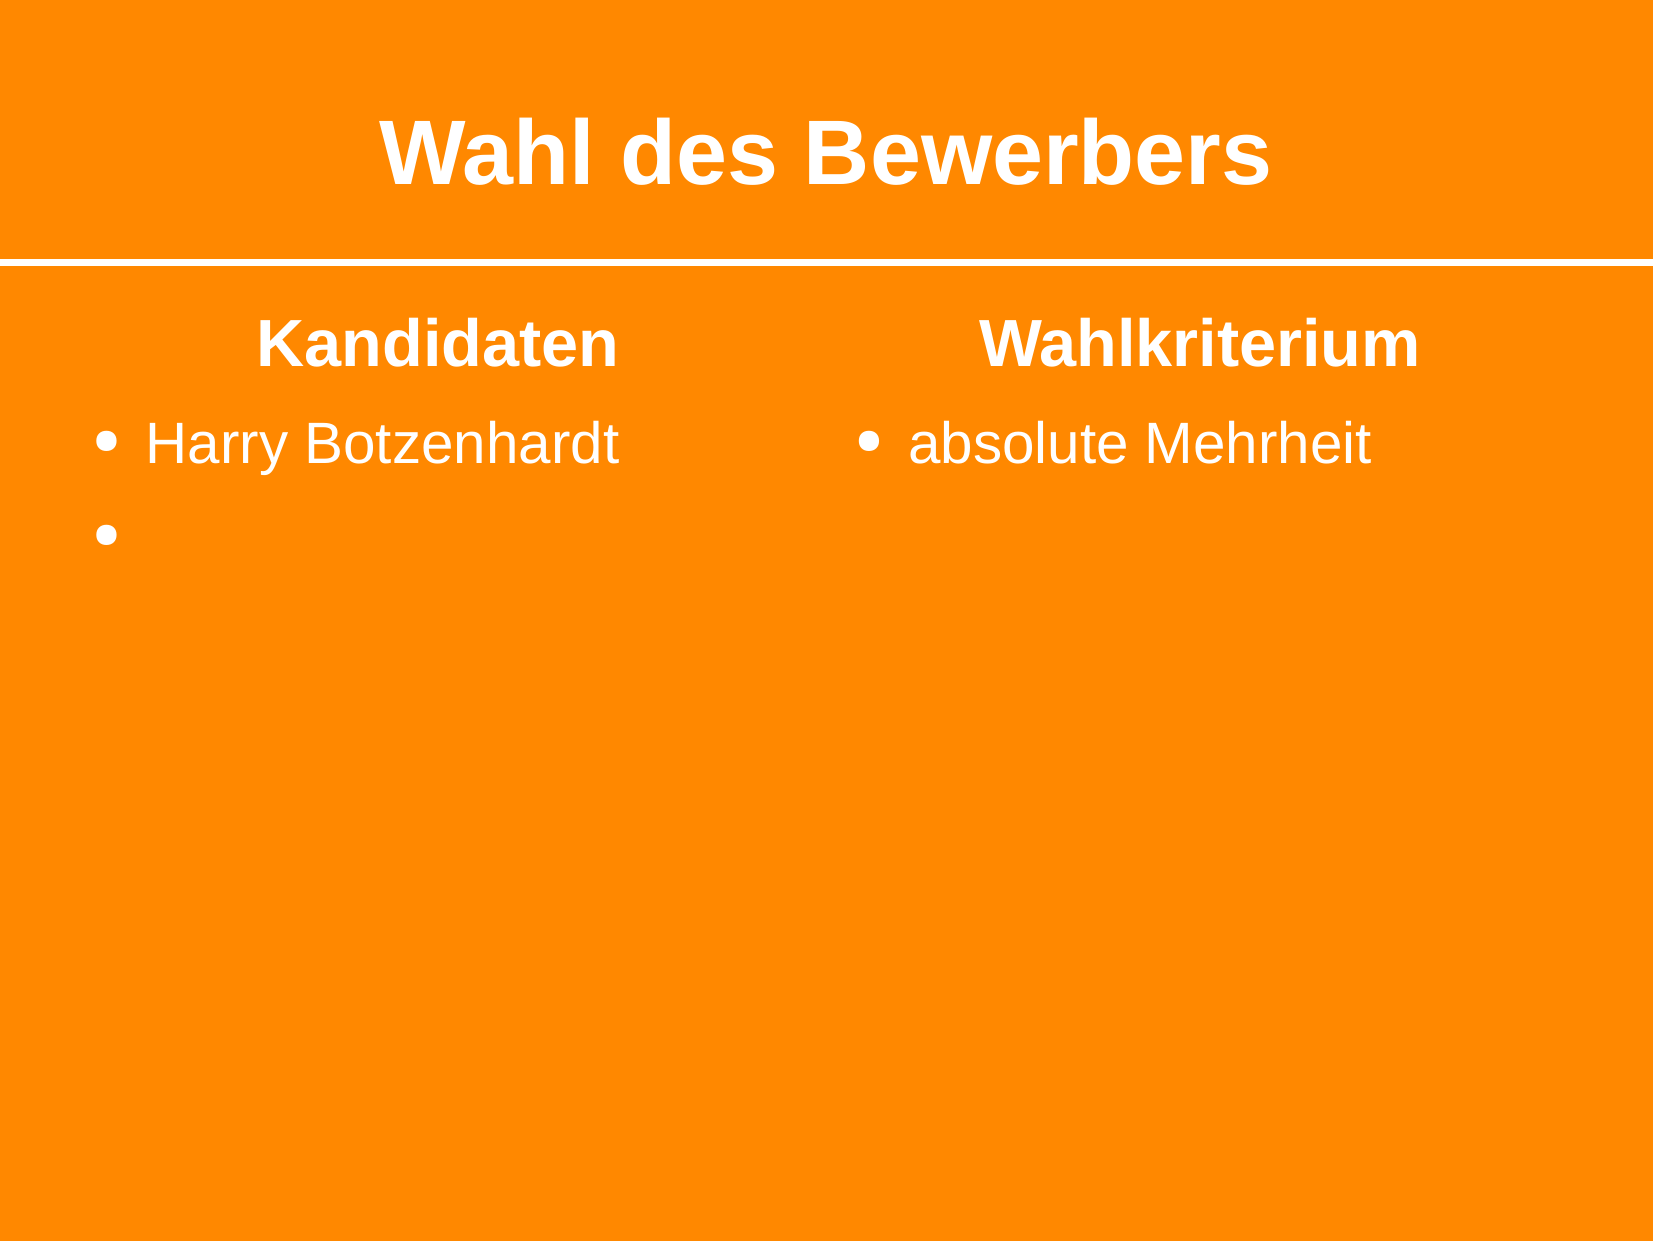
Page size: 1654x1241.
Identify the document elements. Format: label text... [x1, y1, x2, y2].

list Kandidaten Harry Botzenhardt [75, 306, 801, 1111]
title Wahl des Bewerbers [82, 56, 1571, 250]
list Wahlkriterium absolute Mehrheit [837, 306, 1564, 1111]
